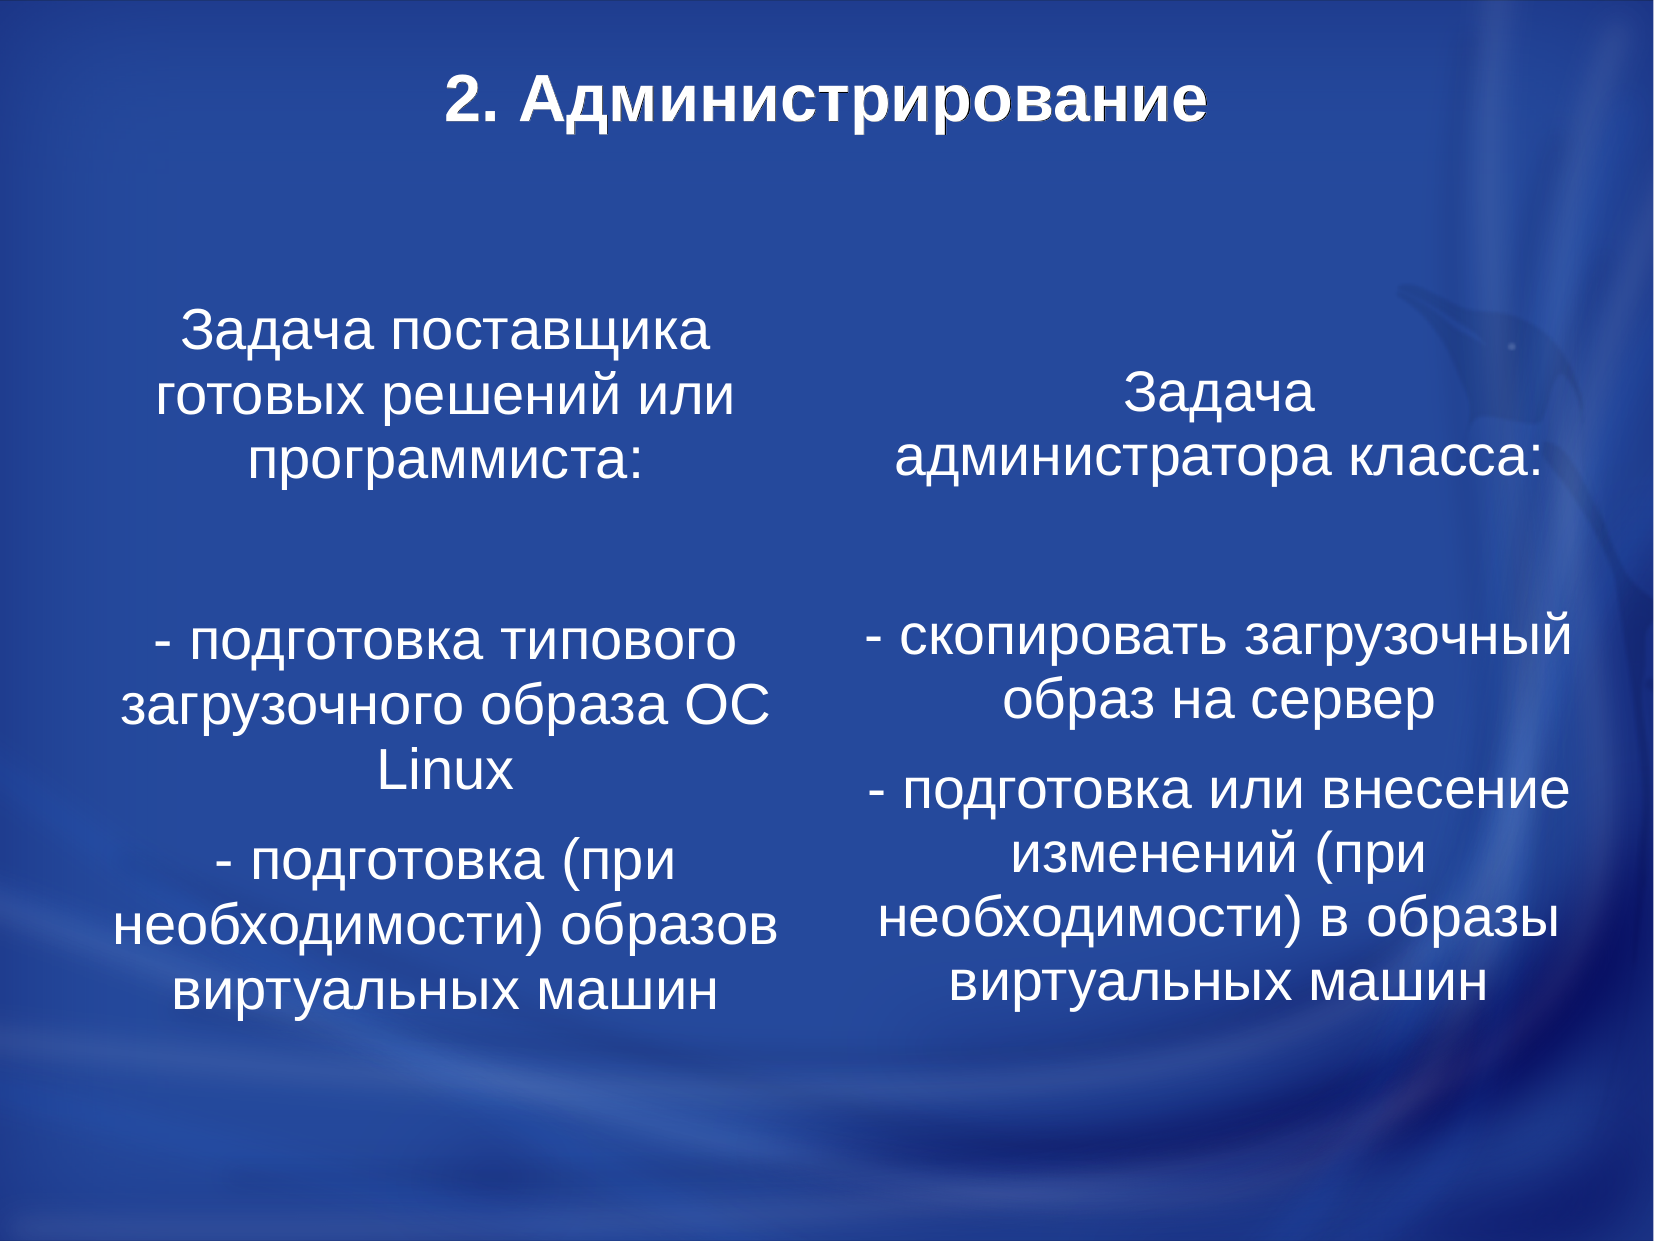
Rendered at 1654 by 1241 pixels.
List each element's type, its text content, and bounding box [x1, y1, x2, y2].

list Задача администратора класса: - скопировать загрузочный образ на сервер - подготовка или внесение изменений (при необходимости) в образы виртуальных машин [856, 206, 1583, 1026]
list Задача поставщика готовых решений или программиста: - подготовка типового загрузочного образа ОС Linux - подготовка (при необходимости) образов виртуальных машин [82, 206, 809, 1026]
title 2. Администрирование [82, 49, 1571, 148]
picture [0, 0, 1654, 1241]
